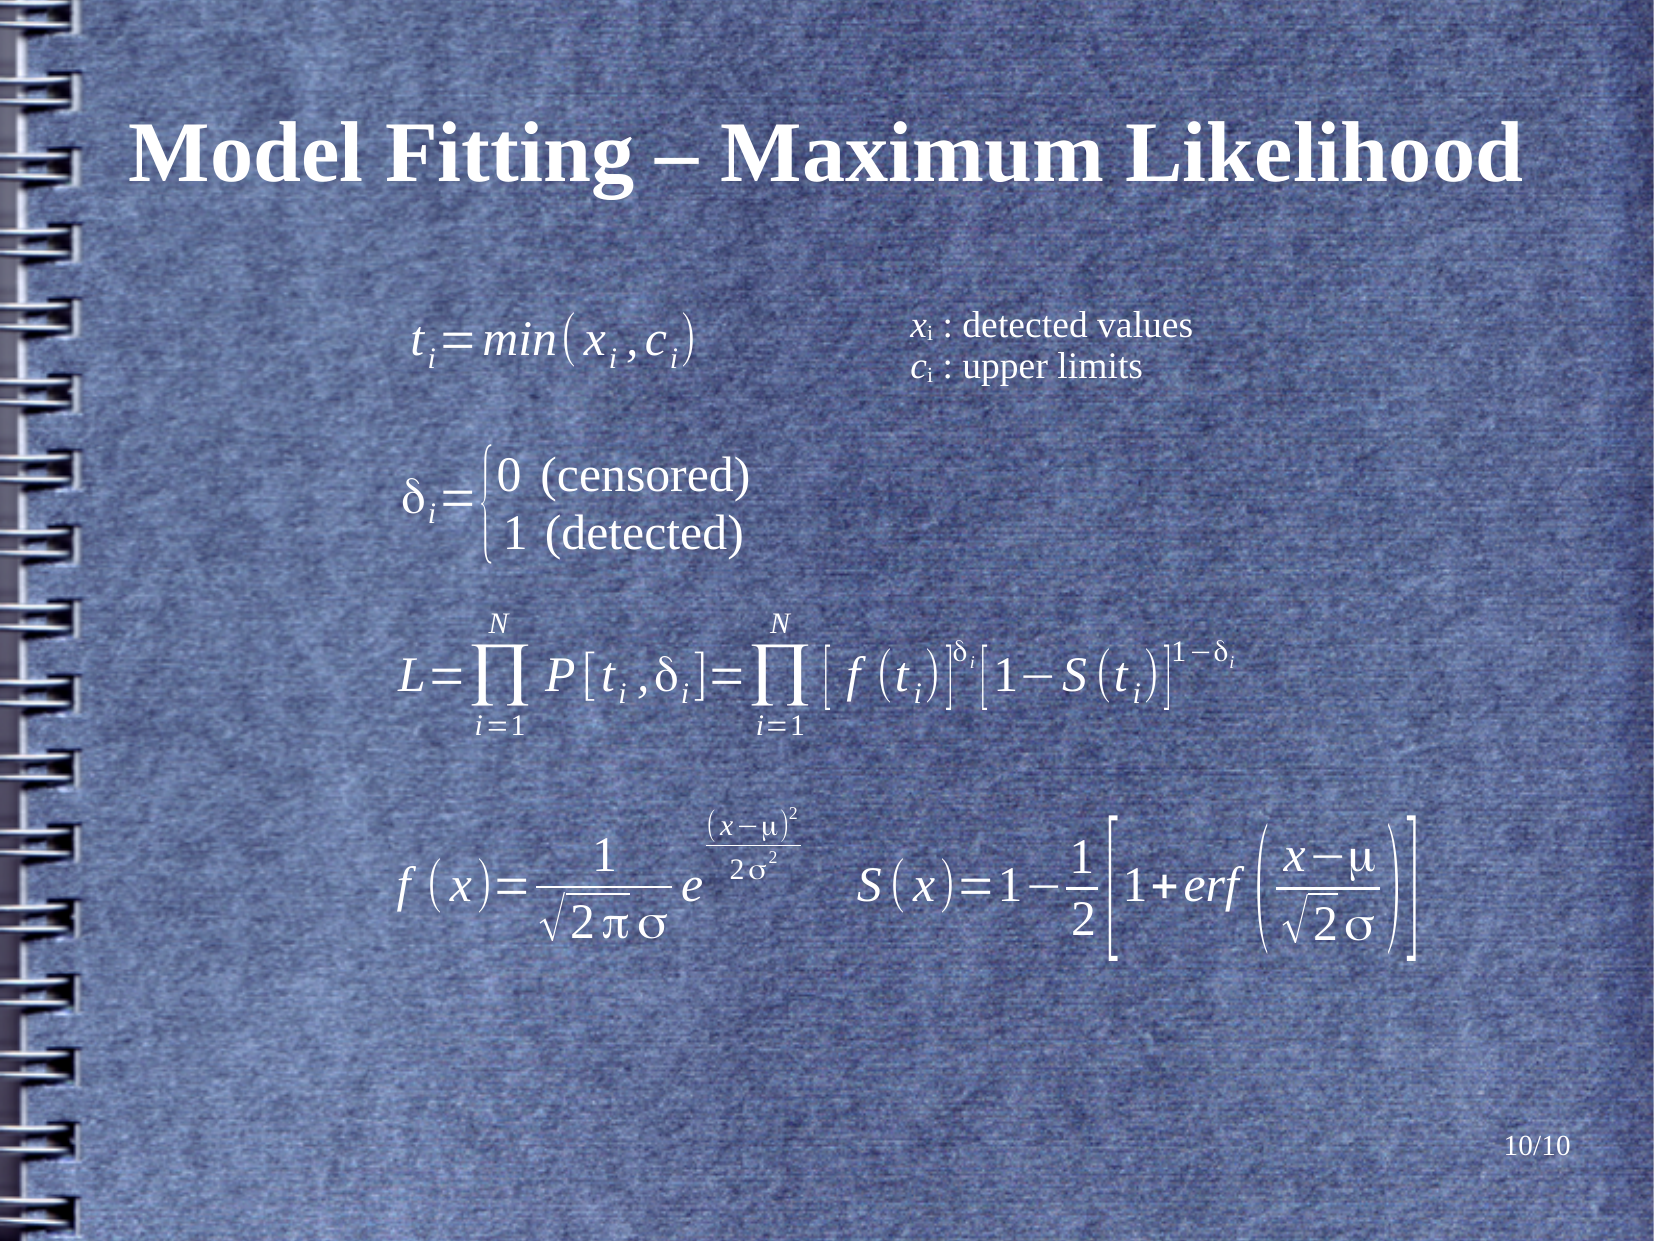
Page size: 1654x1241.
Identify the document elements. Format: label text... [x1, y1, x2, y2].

picture [0, 0, 1654, 1241]
chart [379, 804, 808, 950]
chart [395, 441, 760, 566]
chart [387, 607, 1241, 743]
chart [849, 813, 1425, 964]
text_box xi : detected values ci : upper limits [895, 296, 1232, 420]
chart [404, 310, 705, 374]
title Model Fitting – Maximum Likelihood [82, 49, 1571, 257]
